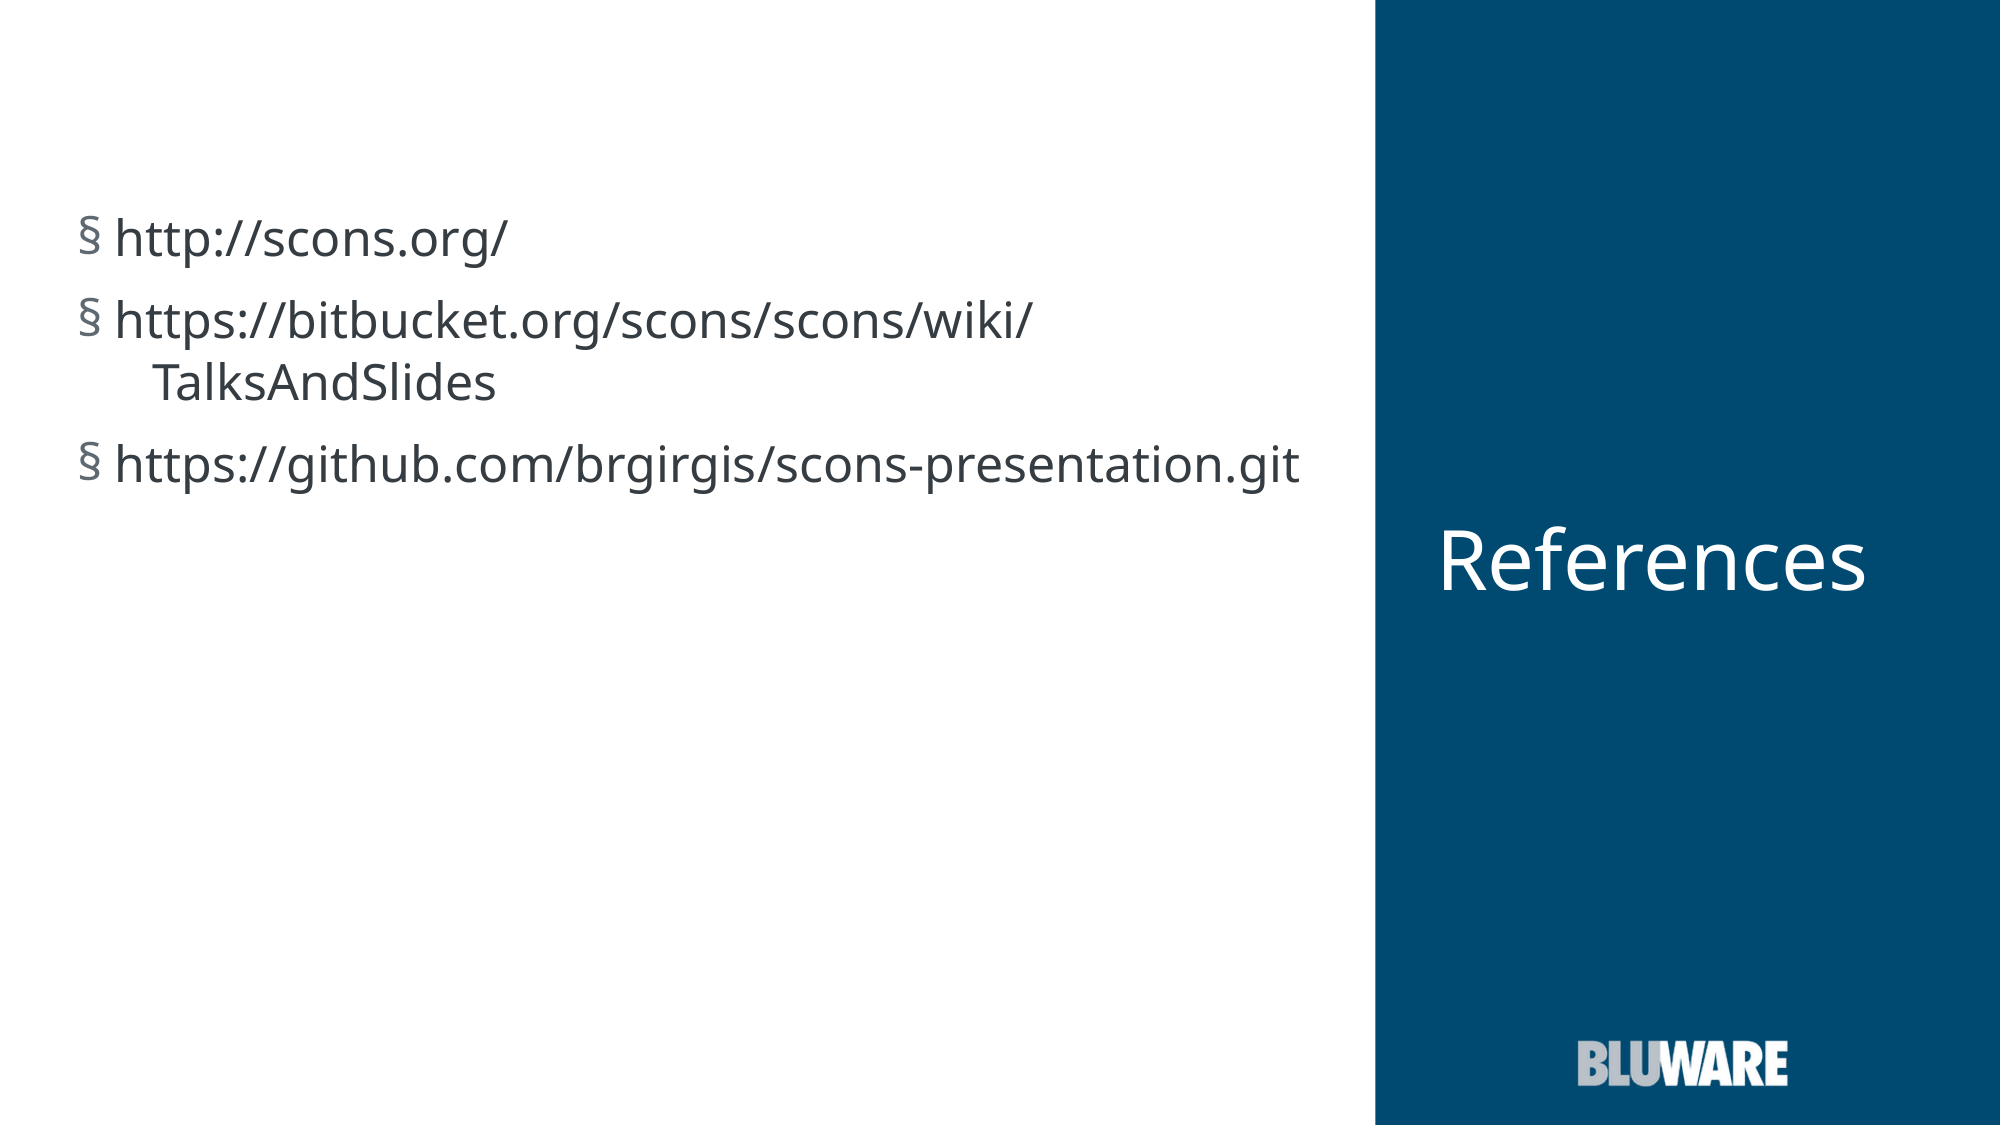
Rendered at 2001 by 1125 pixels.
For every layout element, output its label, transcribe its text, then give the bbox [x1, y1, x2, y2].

title References [1421, 1, 1945, 1125]
list http://scons.org/ https://bitbucket.org/scons/scons/wiki/TalksAndSlides https://github.com/brgirgis/scons-presentation.git [62, 200, 1321, 1048]
